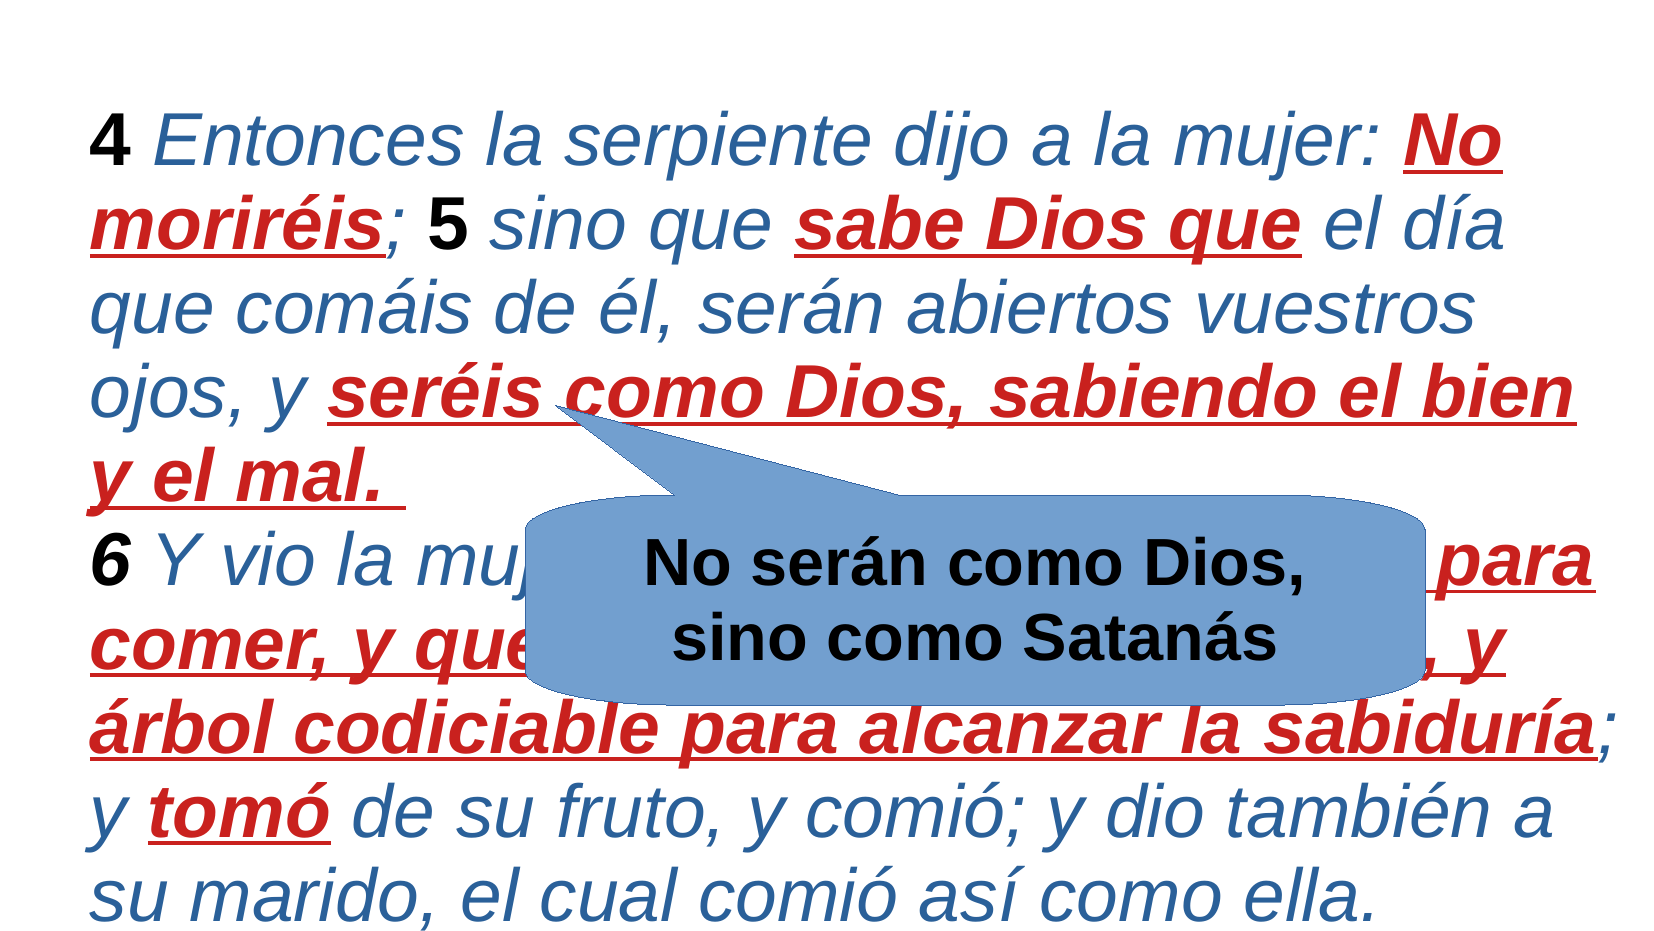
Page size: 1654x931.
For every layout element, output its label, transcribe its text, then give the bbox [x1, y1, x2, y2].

text_box No serán como Dios, sino como Satanás [525, 405, 1426, 706]
text_box 4 Entonces la serpiente dijo a la mujer: No moriréis; 5 sino que sabe Dios que el día que comáis de él, serán abiertos vuestros ojos, y seréis como Dios, sabiendo el bien y el mal. 6 Y vio la mujer que el árbol era bueno para comer, y que era agradable a los ojos, y árbol codiciable para alcanzar la sabiduría; y tomó de su fruto, y comió; y dio también a su marido, el cual comió así como ella. [75, 90, 1636, 931]
